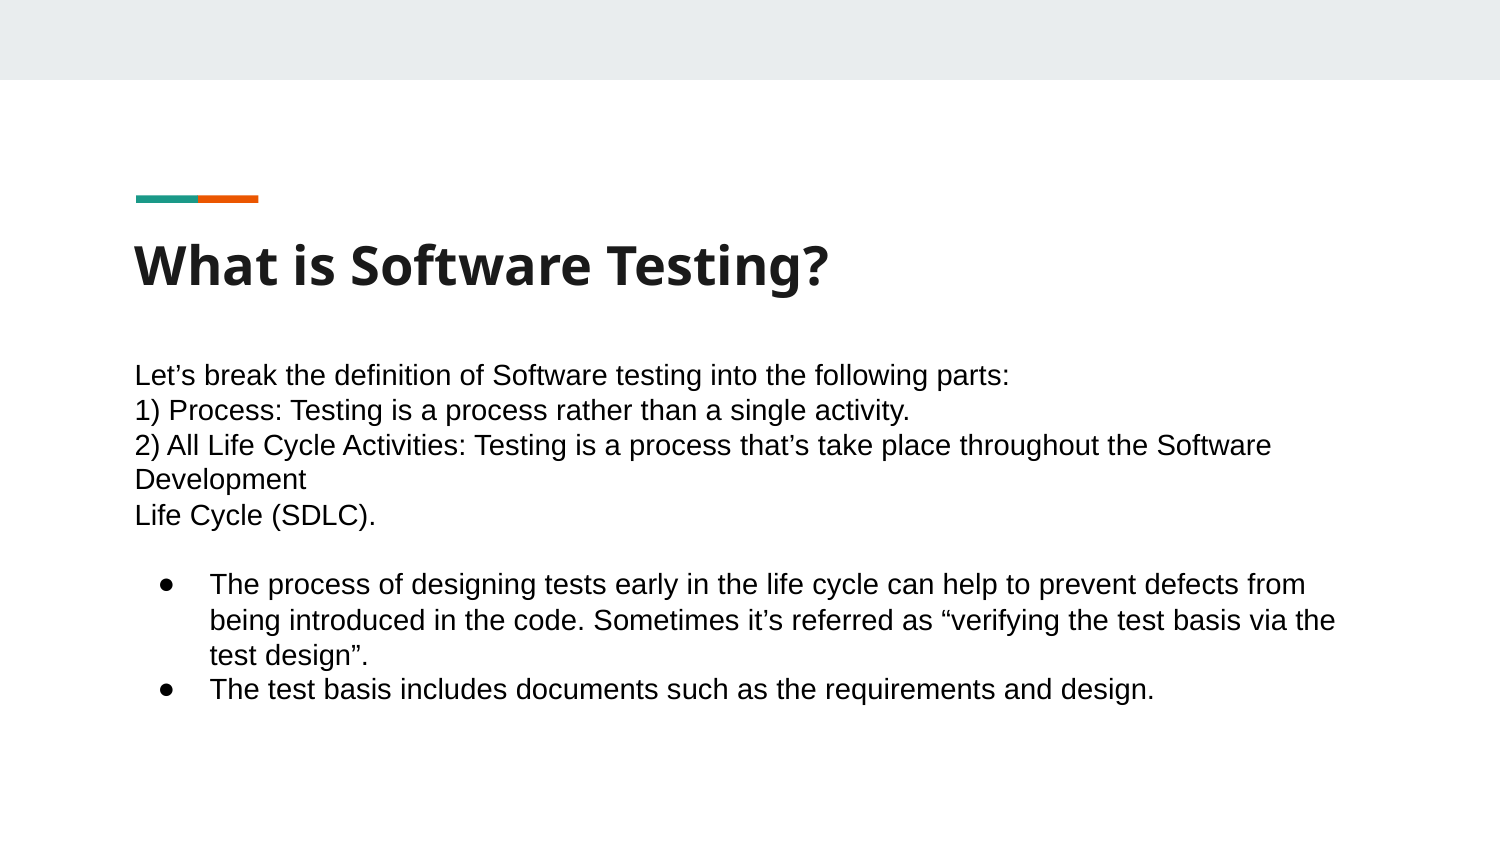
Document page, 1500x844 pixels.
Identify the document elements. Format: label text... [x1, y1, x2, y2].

title What is Software Testing? [119, 216, 1381, 305]
list Let’s break the definition of Software testing into the following parts: 1) Process: Testing is a process rather than a single activity. 2) All Life Cycle Activities: Testing is a process that’s take place throughout the Software Development Life Cycle (SDLC). The process of designing tests early in the life cycle can help to prevent defects from being introduced in the code. Sometimes it’s referred as “verifying the test basis via the test design”. The test basis includes documents such as the requirements and design. [119, 341, 1381, 712]
